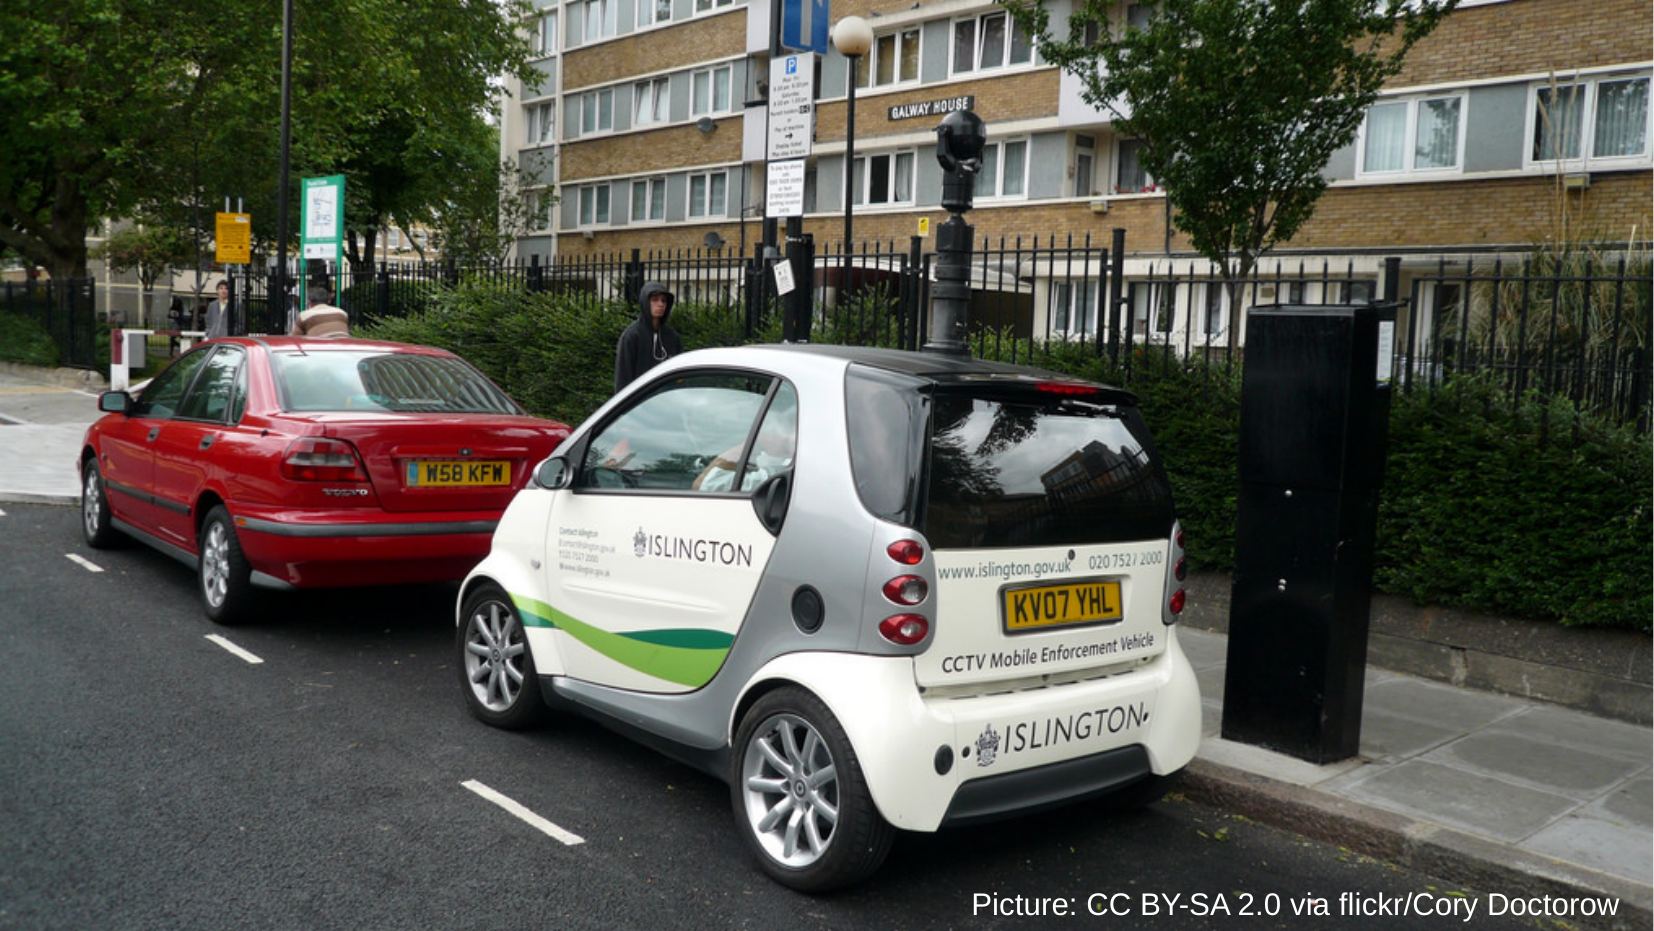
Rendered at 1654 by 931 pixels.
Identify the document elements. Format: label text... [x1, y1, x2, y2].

text_box Picture: CC BY-SA 2.0 via flickr/Cory Doctorow [956, 879, 1654, 931]
picture [0, 0, 1654, 931]
